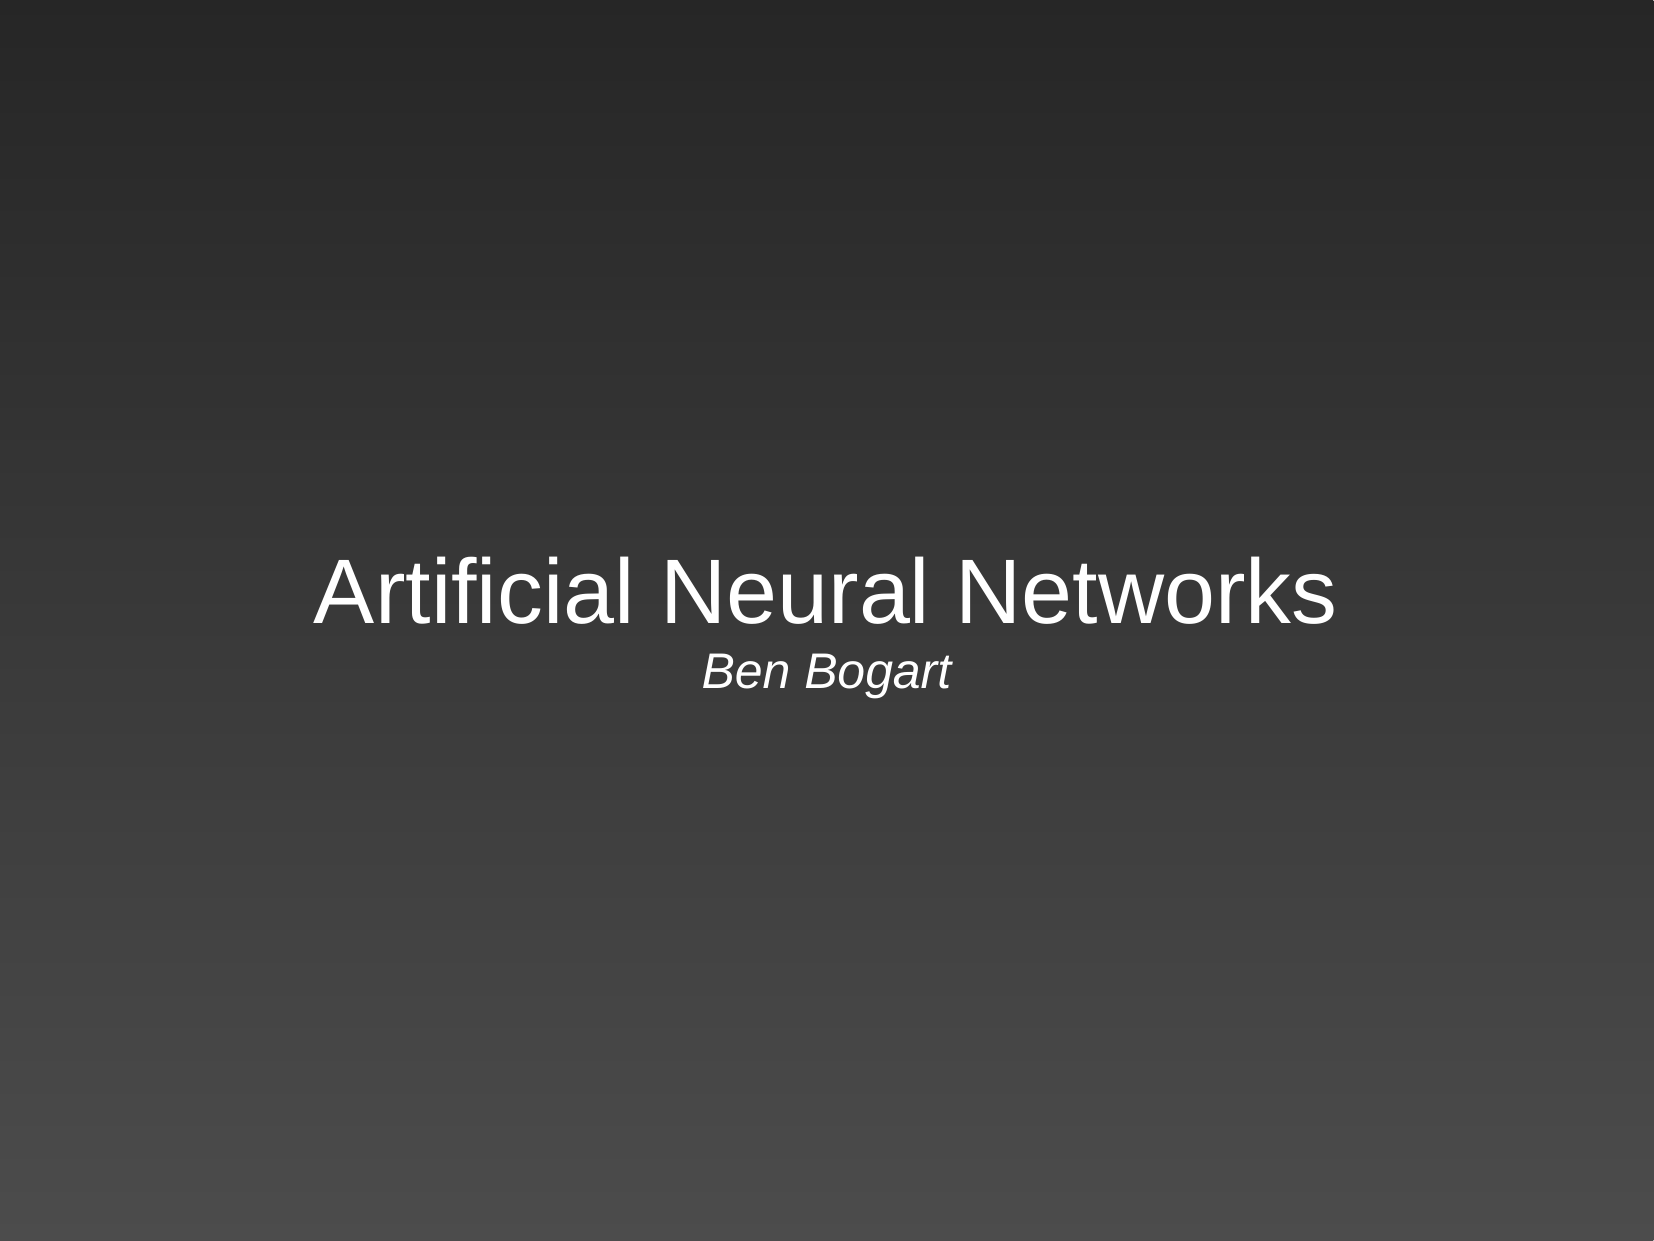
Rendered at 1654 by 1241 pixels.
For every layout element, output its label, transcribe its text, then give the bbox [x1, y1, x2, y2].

title Artificial Neural Networks Ben Bogart [82, 523, 1571, 717]
